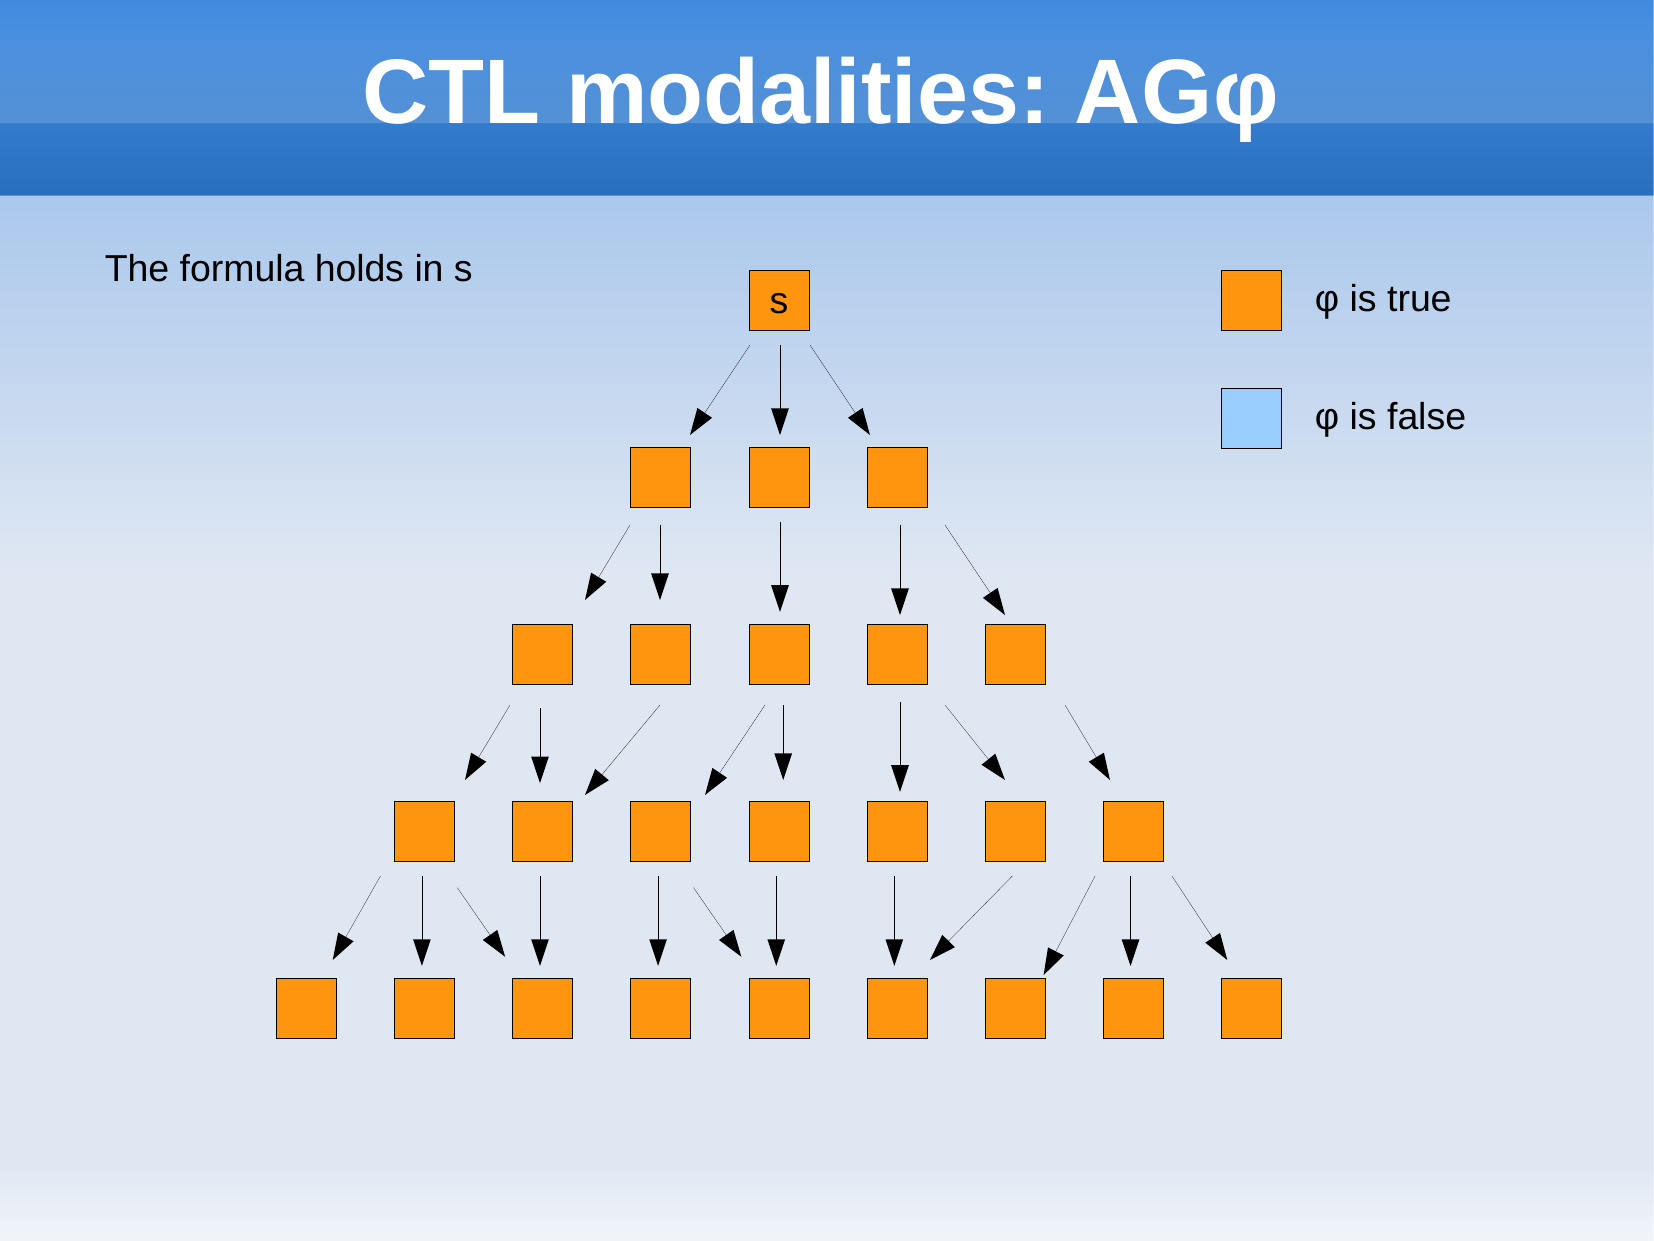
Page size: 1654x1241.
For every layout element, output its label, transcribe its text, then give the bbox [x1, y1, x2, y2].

text_box [749, 447, 810, 508]
text_box φ is false [1300, 388, 1482, 445]
text_box [630, 978, 691, 1039]
text_box [512, 624, 573, 685]
text_box [985, 624, 1046, 685]
text_box [1221, 978, 1282, 1039]
text_box [867, 447, 928, 508]
text_box [867, 624, 928, 685]
text_box [985, 978, 1046, 1039]
text_box [1221, 388, 1282, 449]
text_box [630, 447, 691, 508]
text_box [512, 978, 573, 1039]
text_box [867, 801, 928, 862]
text_box [867, 978, 928, 1039]
text_box [1103, 801, 1164, 862]
text_box [749, 801, 810, 862]
text_box [394, 978, 455, 1039]
text_box [749, 624, 810, 685]
text_box s [749, 270, 810, 331]
text_box [394, 801, 455, 862]
title CTL modalities: AGφ [76, 0, 1565, 188]
text_box [630, 624, 691, 685]
text_box [630, 801, 691, 862]
text_box φ is true [1300, 270, 1467, 327]
picture [0, 0, 1654, 1241]
text_box [749, 978, 810, 1039]
text_box [985, 801, 1046, 862]
text_box [1103, 978, 1164, 1039]
text_box [1221, 270, 1282, 331]
text_box [276, 978, 337, 1039]
text_box [512, 801, 573, 862]
text_box The formula holds in s [90, 240, 488, 297]
